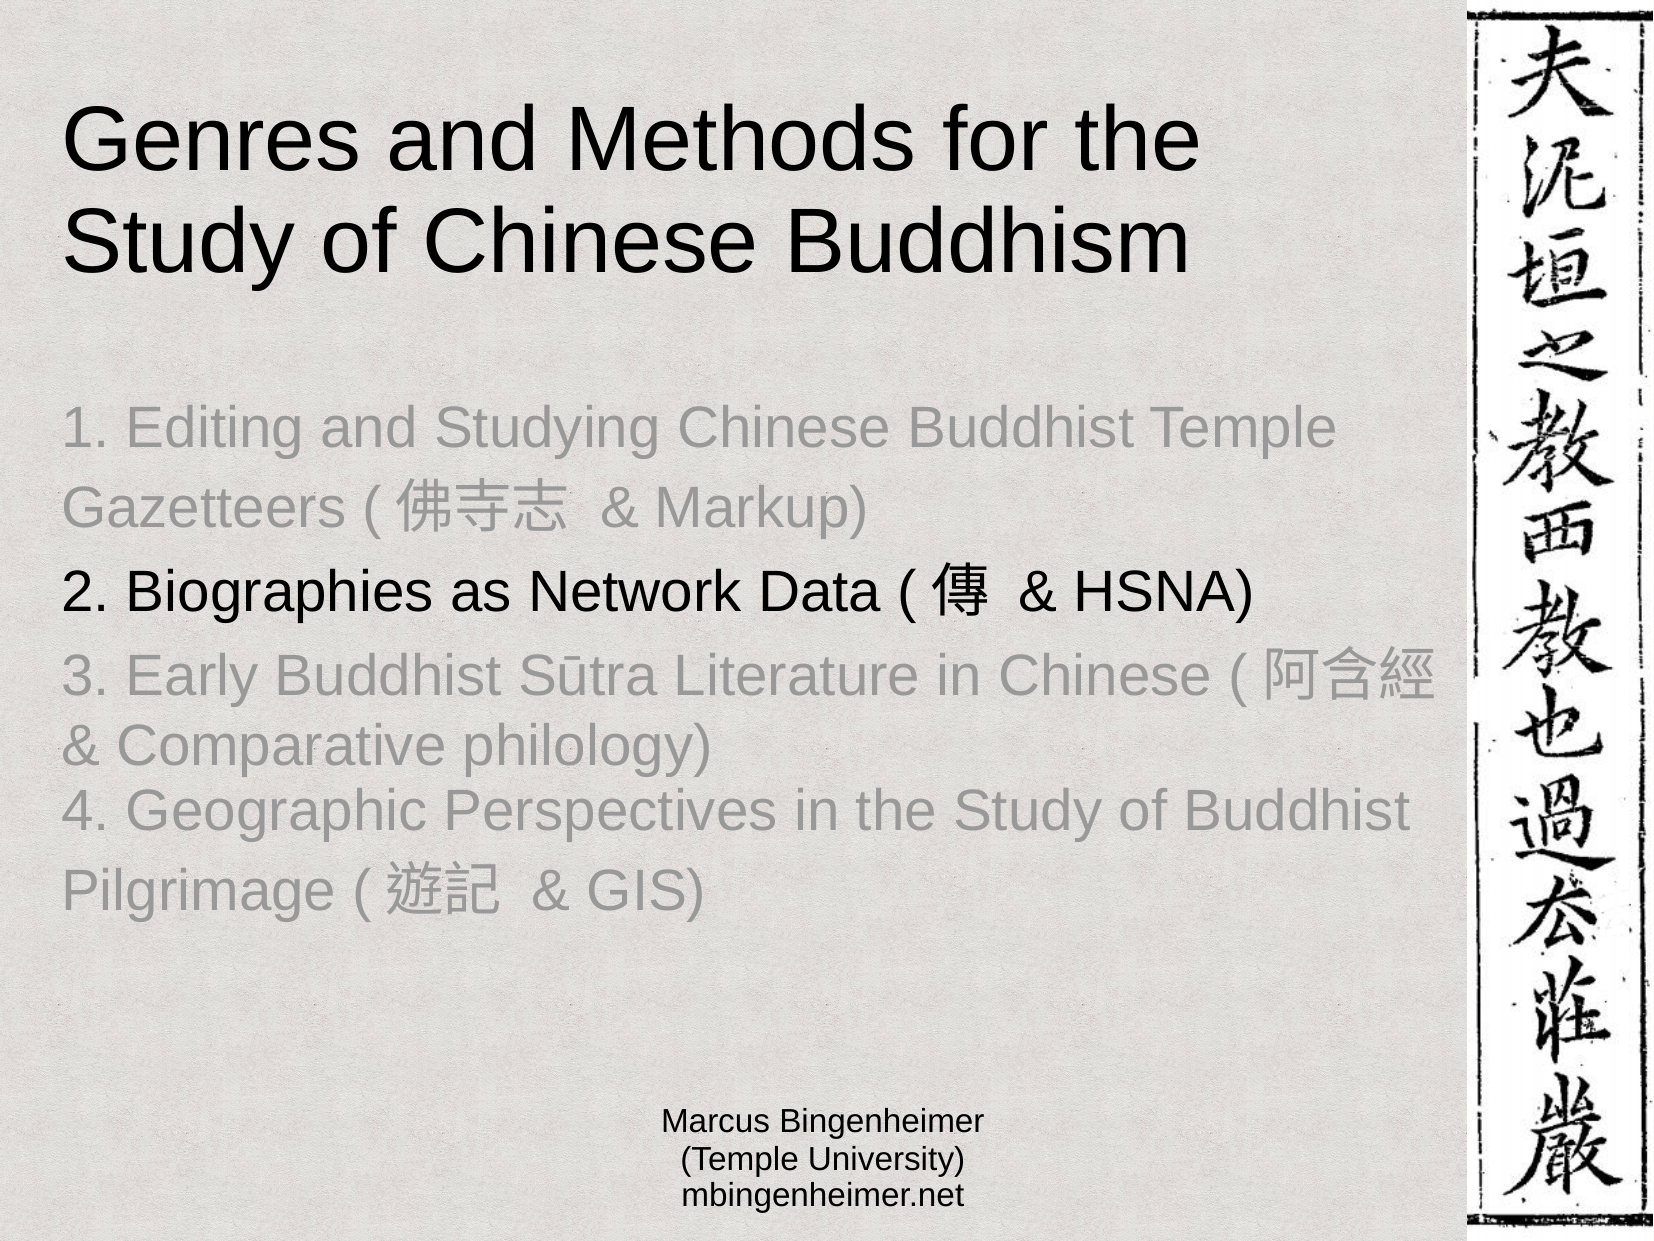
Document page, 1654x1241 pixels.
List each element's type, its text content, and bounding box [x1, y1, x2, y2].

title Genres and Methods for the Study of Chinese Buddhism 1. Editing and Studying Chinese Buddhist Temple Gazetteers (佛寺志 & Markup) 2. Biographies as Network Data (傳 & HSNA) 3. Early Buddhist Sūtra Literature in Chinese (阿含經 & Comparative philology) 4. Geographic Perspectives in the Study of Buddhist Pilgrimage (遊記 & GIS) [60, 87, 1449, 1077]
picture [0, 0, 1654, 1241]
subtitle Marcus Bingenheimer (Temple University) mbingenheimer.net [395, 1076, 1251, 1241]
